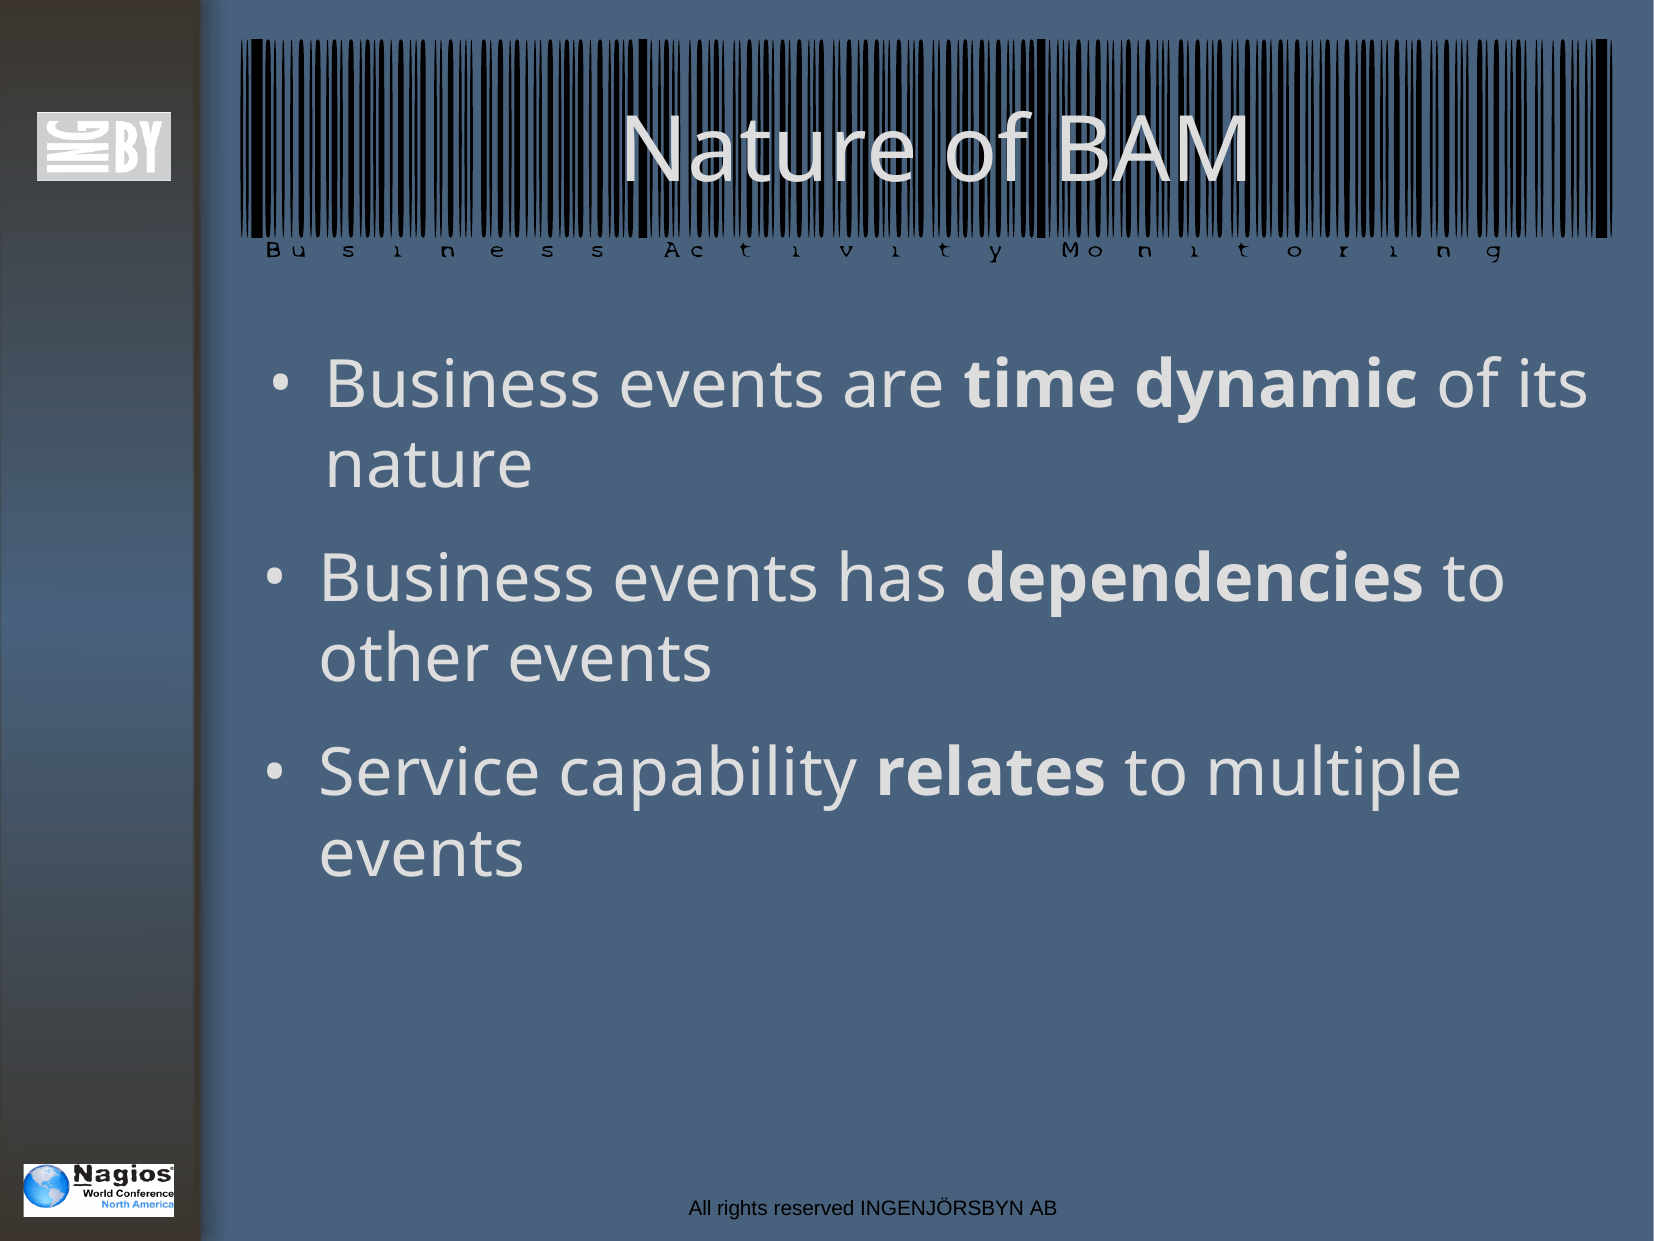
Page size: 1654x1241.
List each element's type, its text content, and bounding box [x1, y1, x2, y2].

picture [0, 0, 1654, 1241]
list Business events are time dynamic of its nature Business events has dependencies to other events Service capability relates to multiple events [247, 332, 1613, 1193]
title Nature of BAM [261, 7, 1613, 283]
